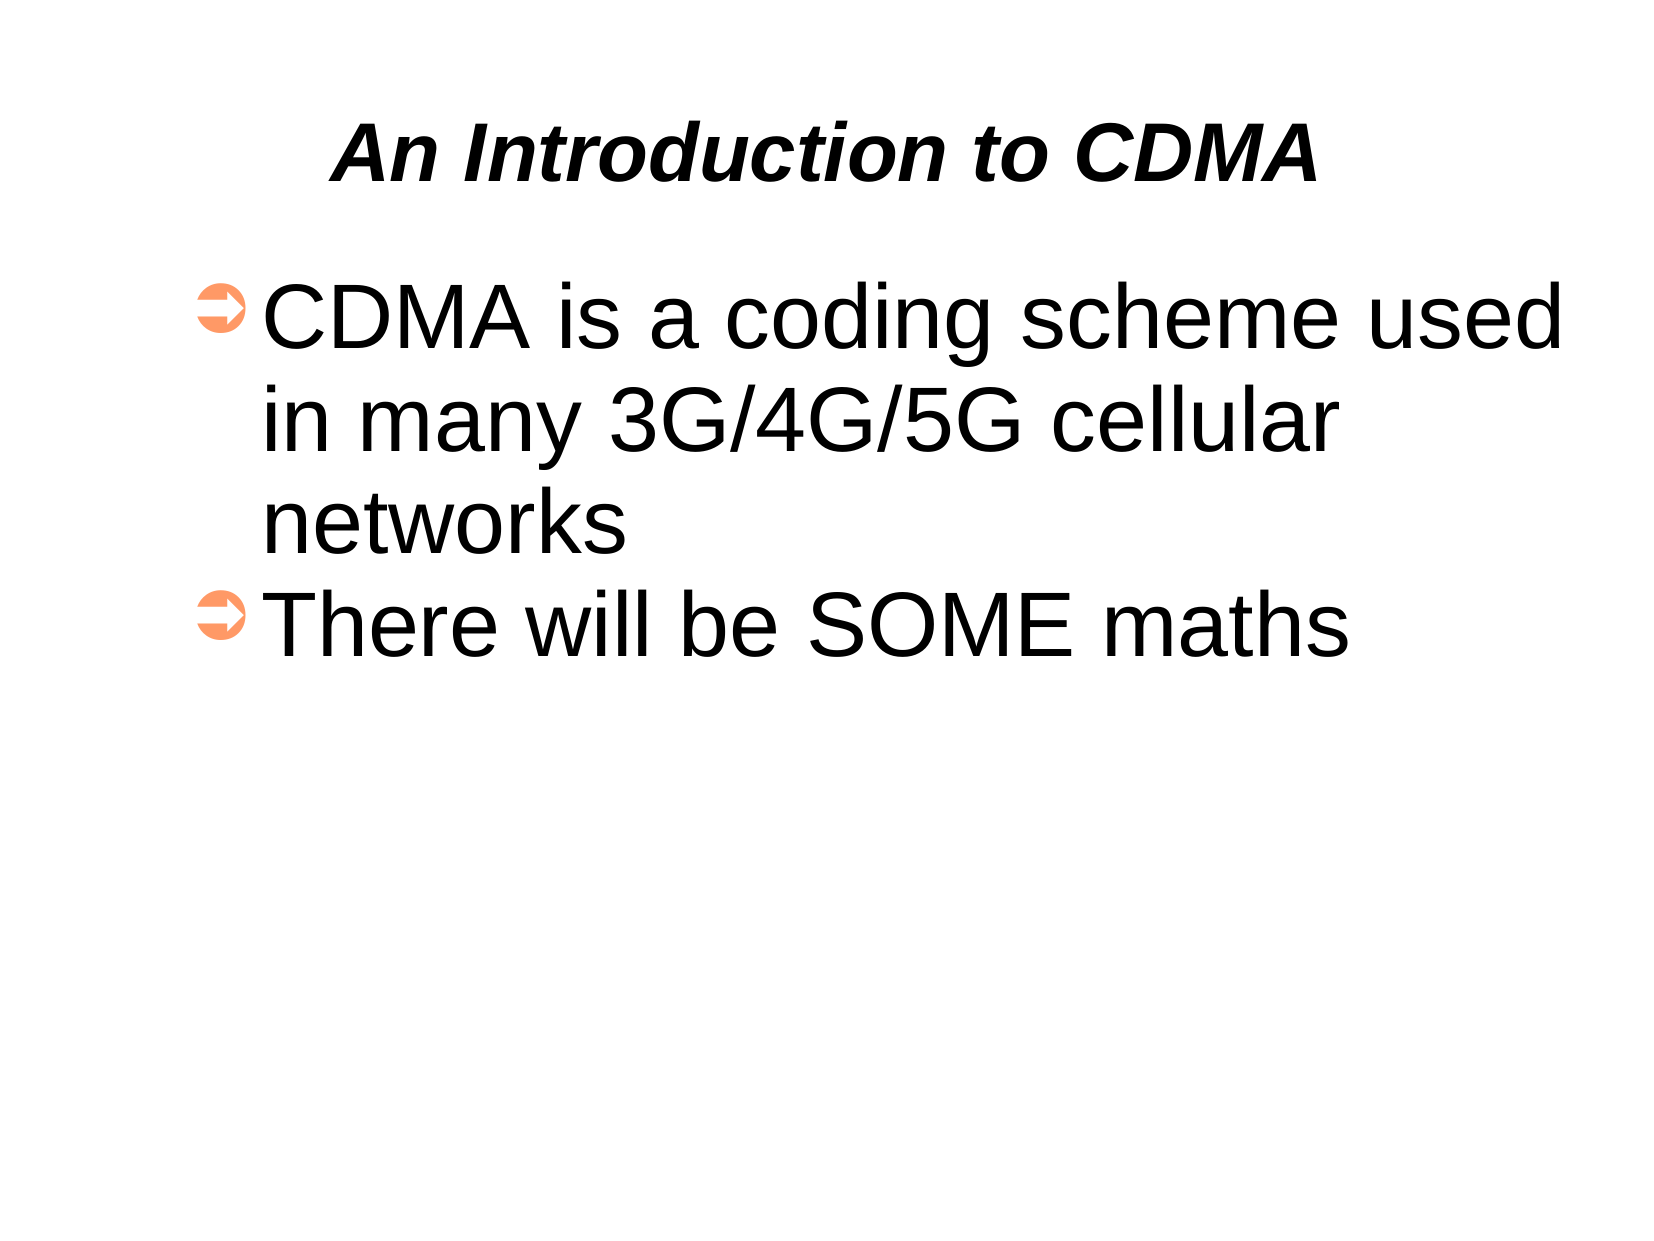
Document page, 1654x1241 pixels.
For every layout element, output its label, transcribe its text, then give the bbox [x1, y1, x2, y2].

title An Introduction to CDMA [82, 49, 1571, 257]
list CDMA is a coding scheme used in many 3G/4G/5G cellular networks There will be SOME maths [178, 265, 1570, 1186]
